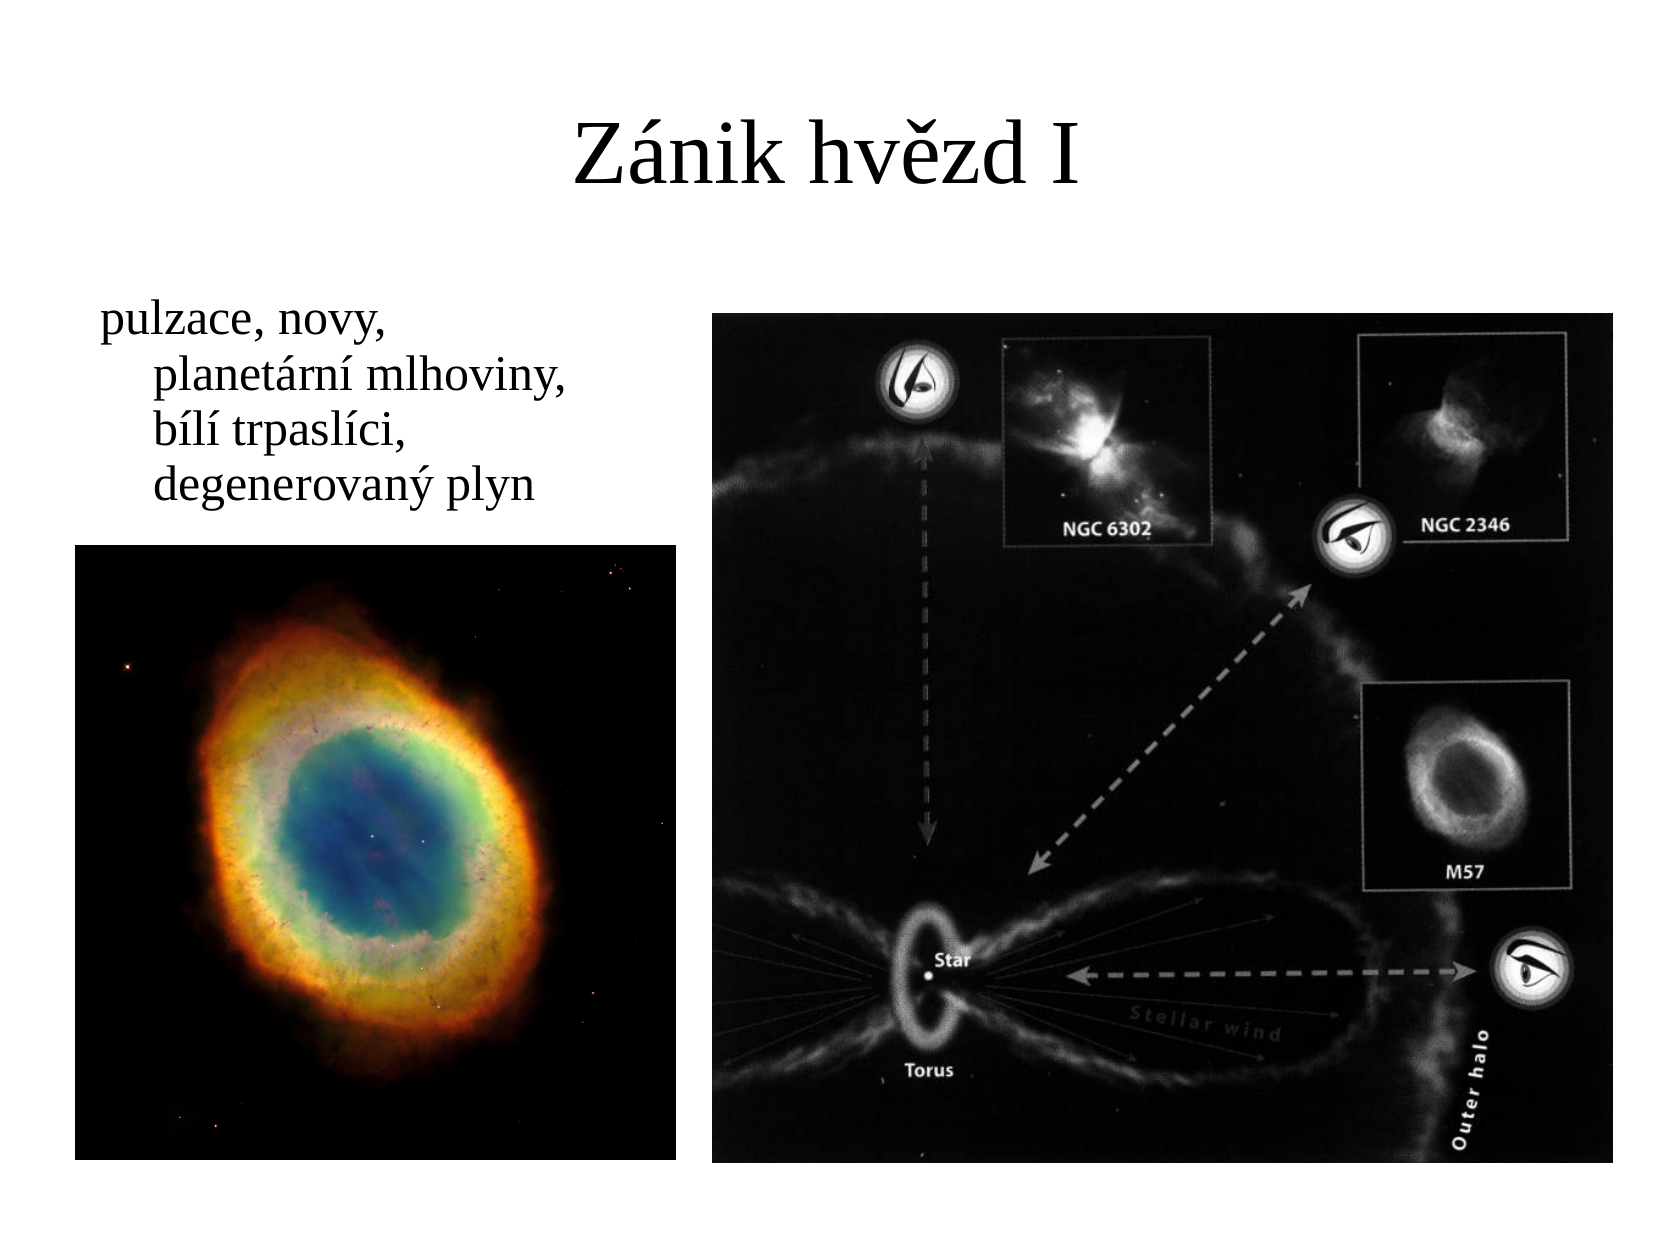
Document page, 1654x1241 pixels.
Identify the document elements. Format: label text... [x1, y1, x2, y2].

list pulzace, novy, planetární mlhoviny, bílí trpaslíci, degenerovaný plyn [82, 290, 601, 526]
title Zánik hvězd I [82, 56, 1571, 250]
picture [75, 545, 676, 1160]
picture [712, 313, 1613, 1163]
